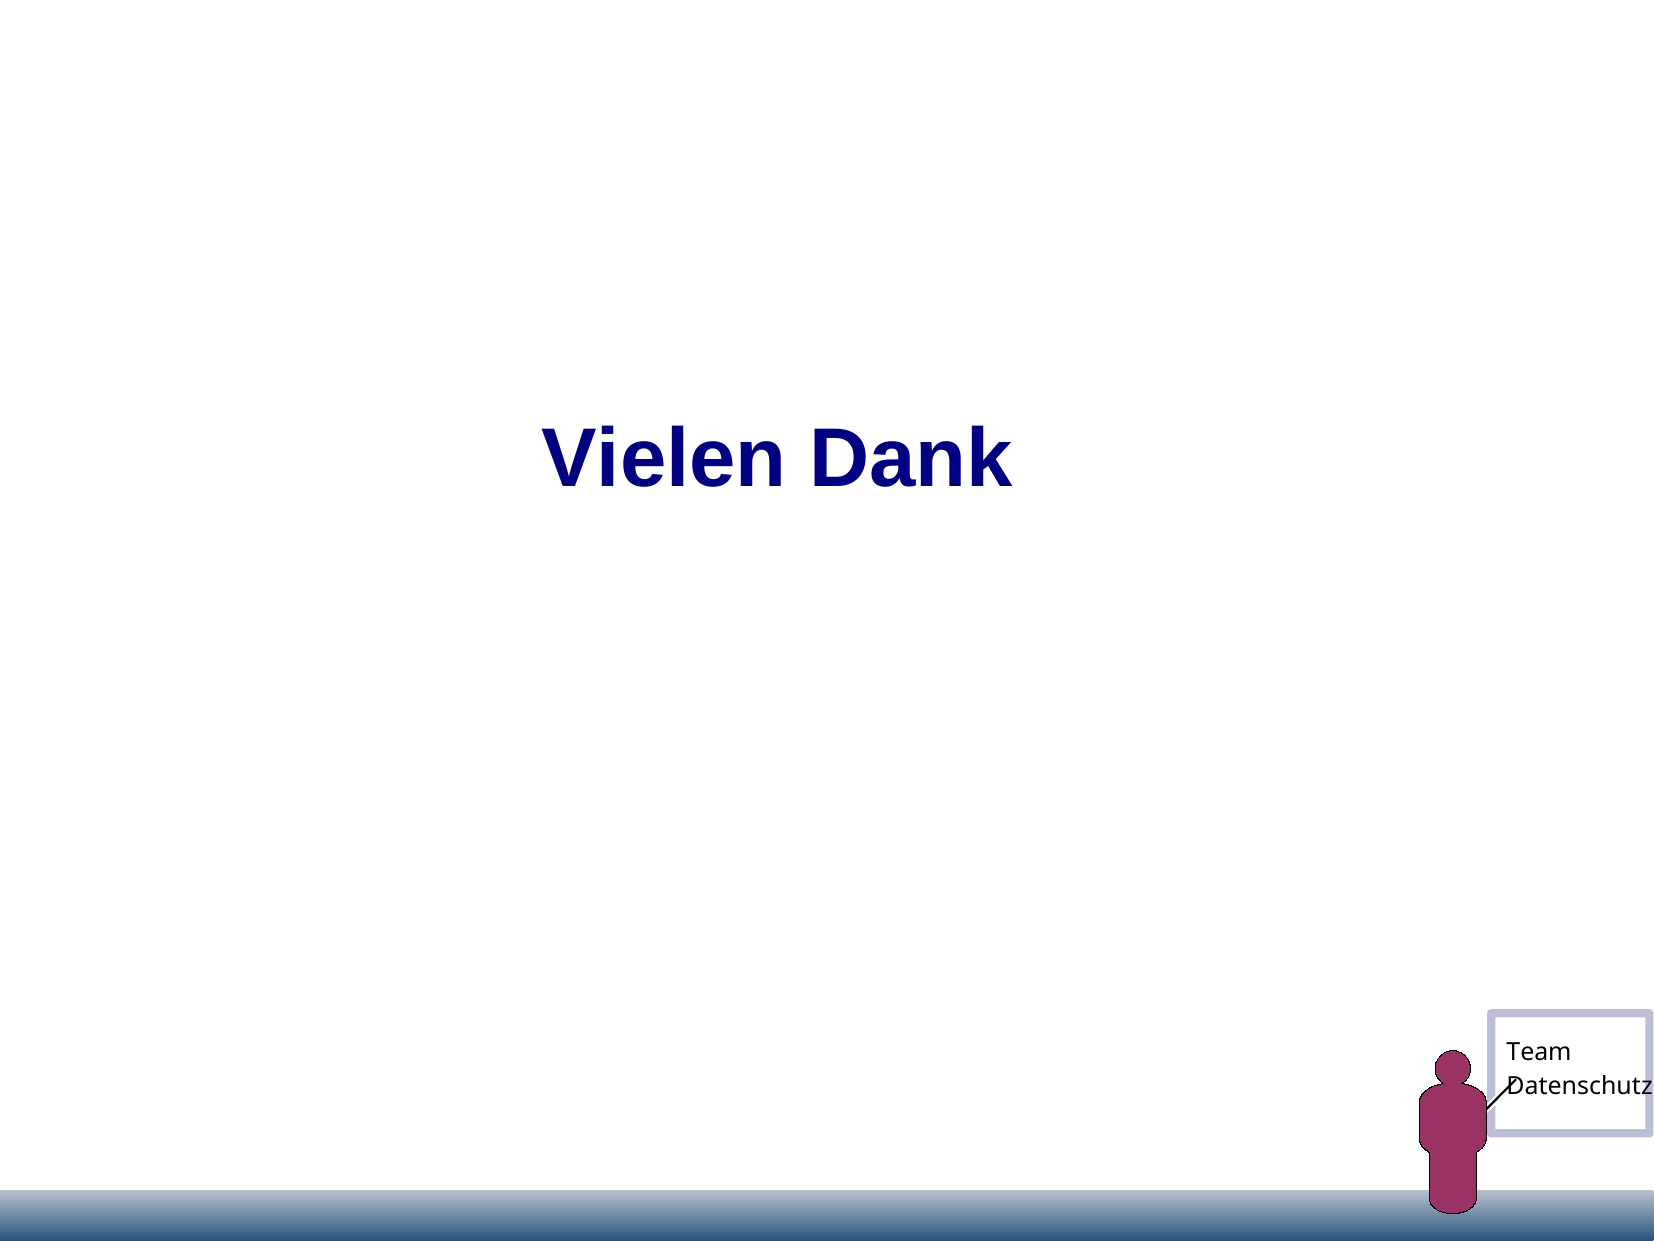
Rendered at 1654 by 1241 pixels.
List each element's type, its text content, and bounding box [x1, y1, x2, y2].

title Vielen Dank [88, 354, 1466, 562]
text_box Team Datenschutz [1506, 1033, 1645, 1079]
